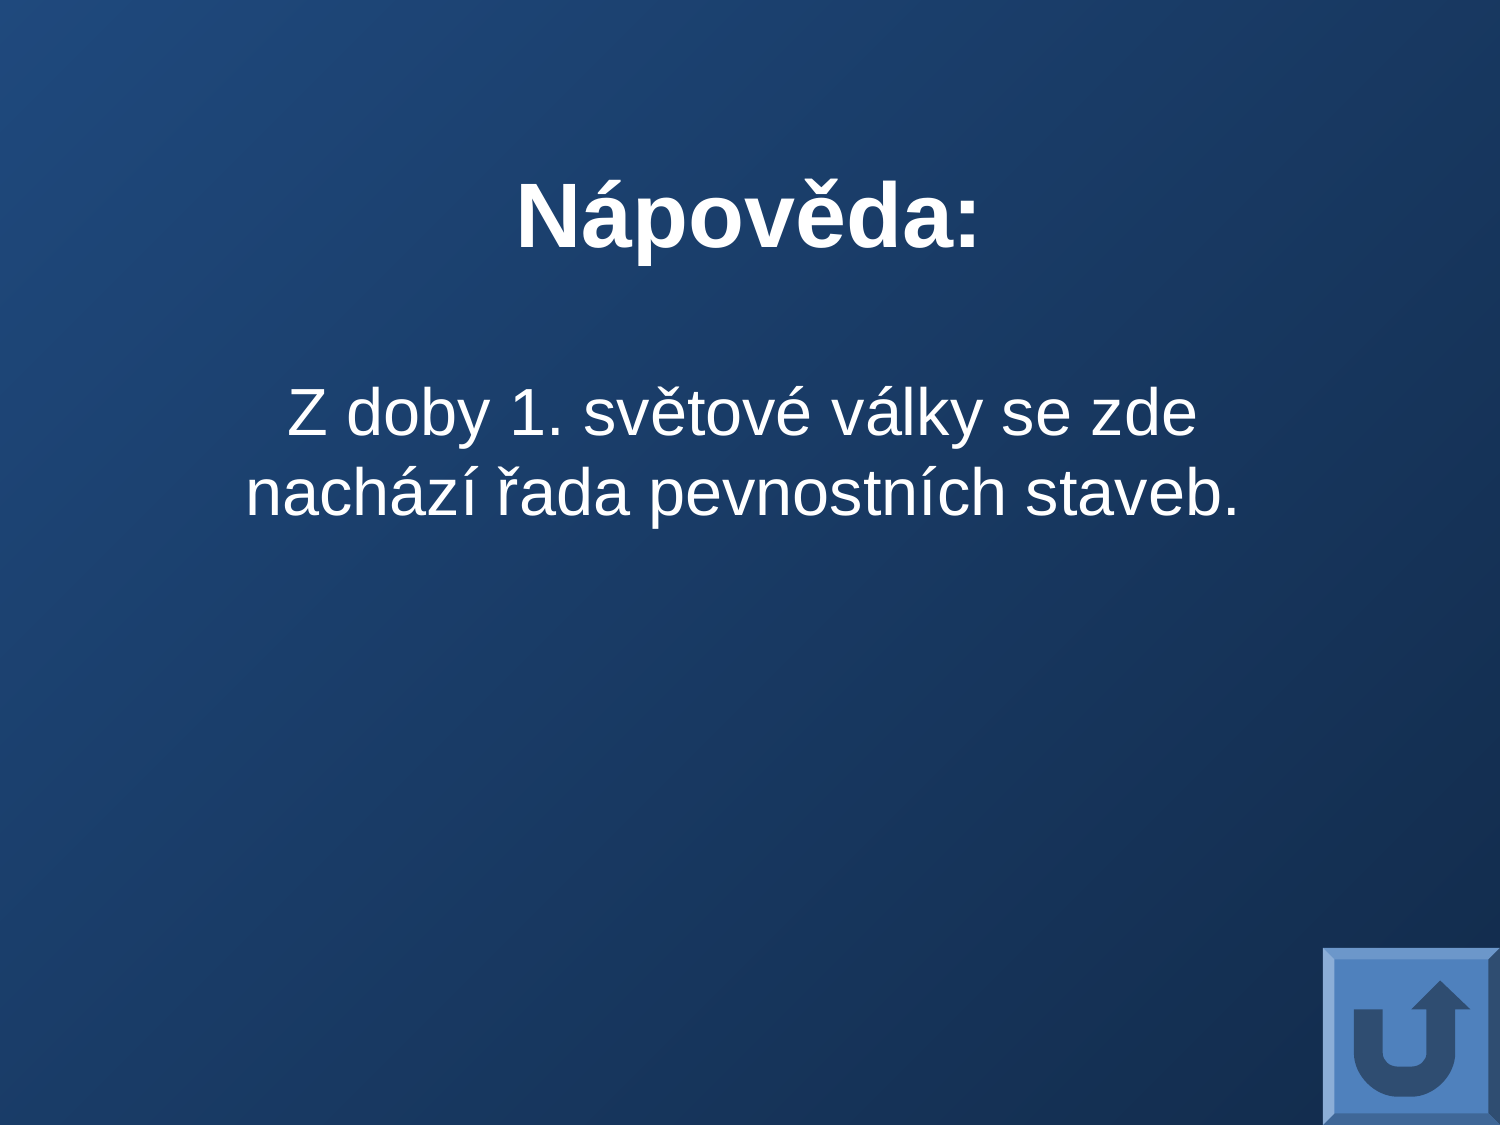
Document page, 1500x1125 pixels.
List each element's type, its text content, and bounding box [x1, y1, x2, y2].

text_box [1324, 947, 1500, 1125]
title Nápověda: [112, 90, 1388, 332]
text_box Z doby 1. světové války se zde nachází řada pevnostních staveb. [218, 361, 1269, 650]
